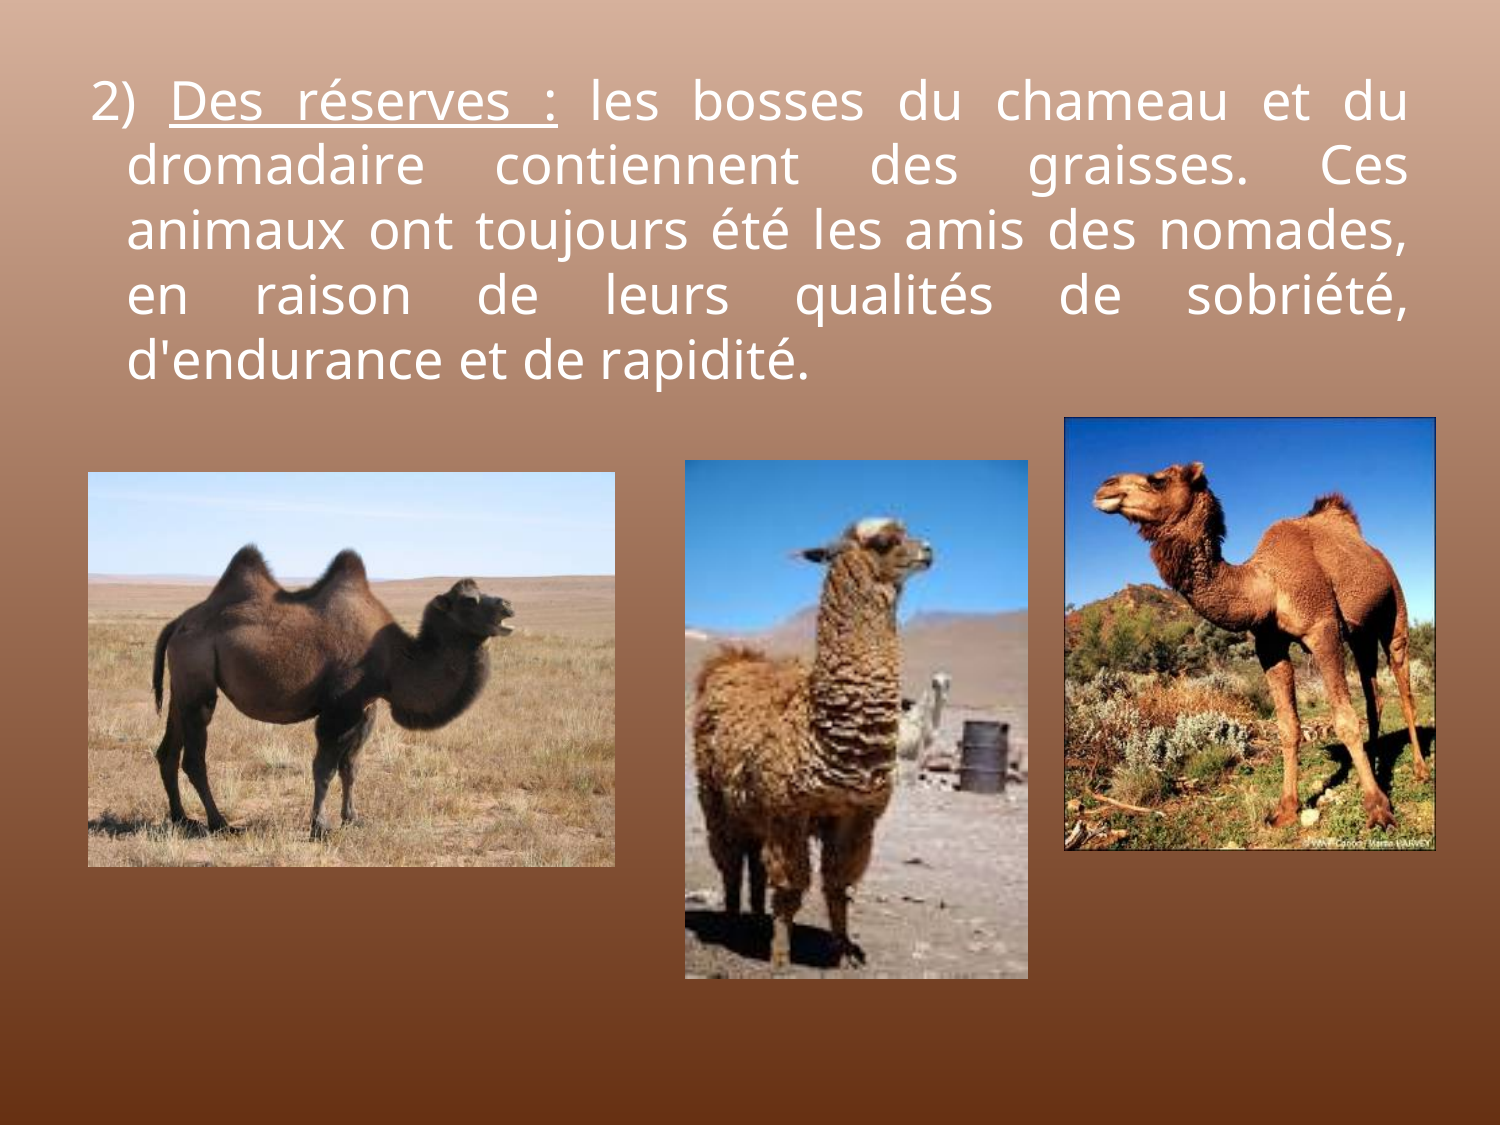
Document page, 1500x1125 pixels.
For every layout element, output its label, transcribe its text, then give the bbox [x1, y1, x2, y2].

picture [685, 460, 1028, 979]
picture [88, 472, 615, 867]
picture [1064, 417, 1436, 851]
list 2) Des réserves : les bosses du chameau et du dromadaire contiennent des graisses. Ces animaux ont toujours été les amis des nomades, en raison de leurs qualités de sobriété, d'endurance et de rapidité. [75, 58, 1426, 402]
